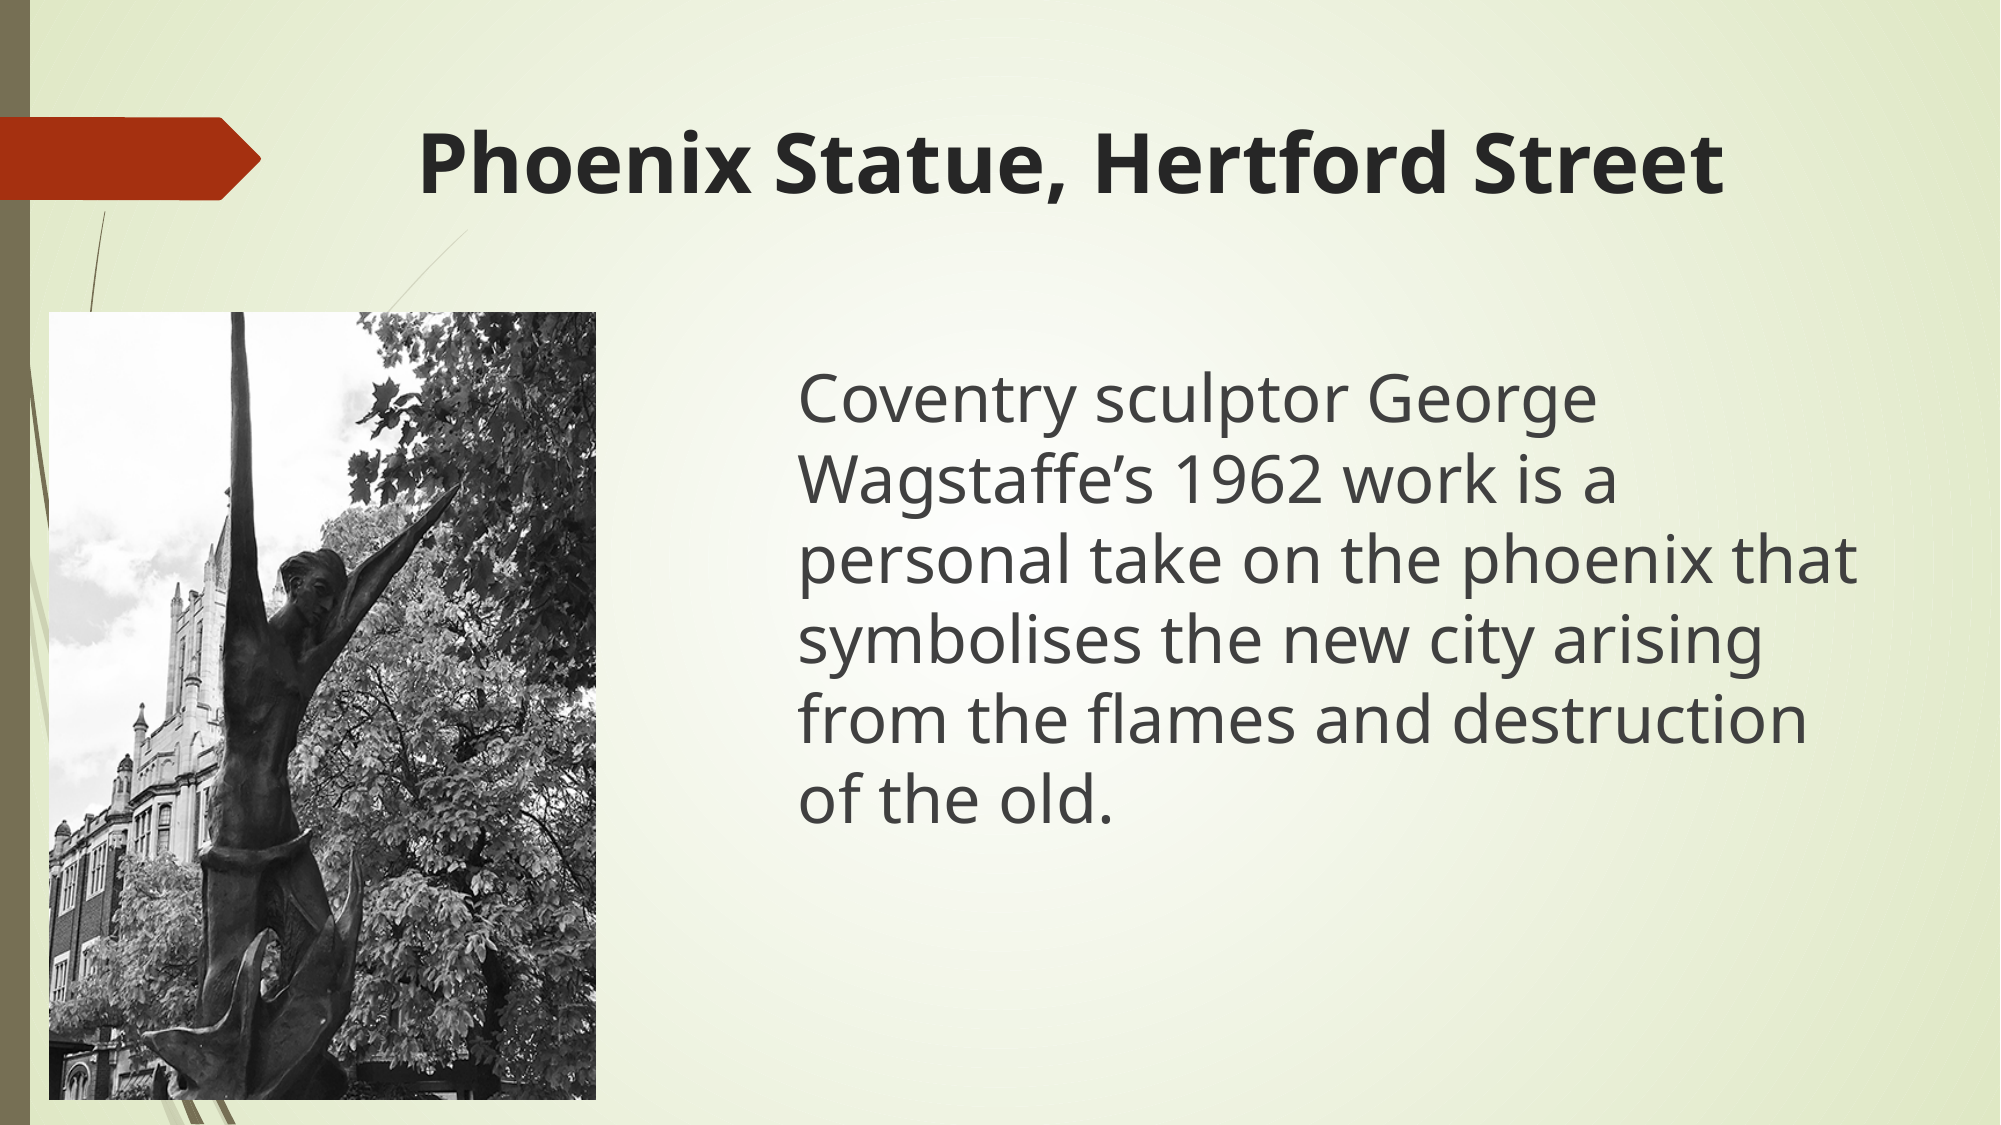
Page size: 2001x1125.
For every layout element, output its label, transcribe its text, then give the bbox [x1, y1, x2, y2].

title Phoenix Statue, Hertford Street [255, 102, 1888, 313]
picture [49, 312, 596, 1100]
list Coventry sculptor George Wagstaffe’s 1962 work is a personal take on the phoenix that symbolises the new city arising from the flames and destruction of the old. [782, 348, 1888, 1100]
